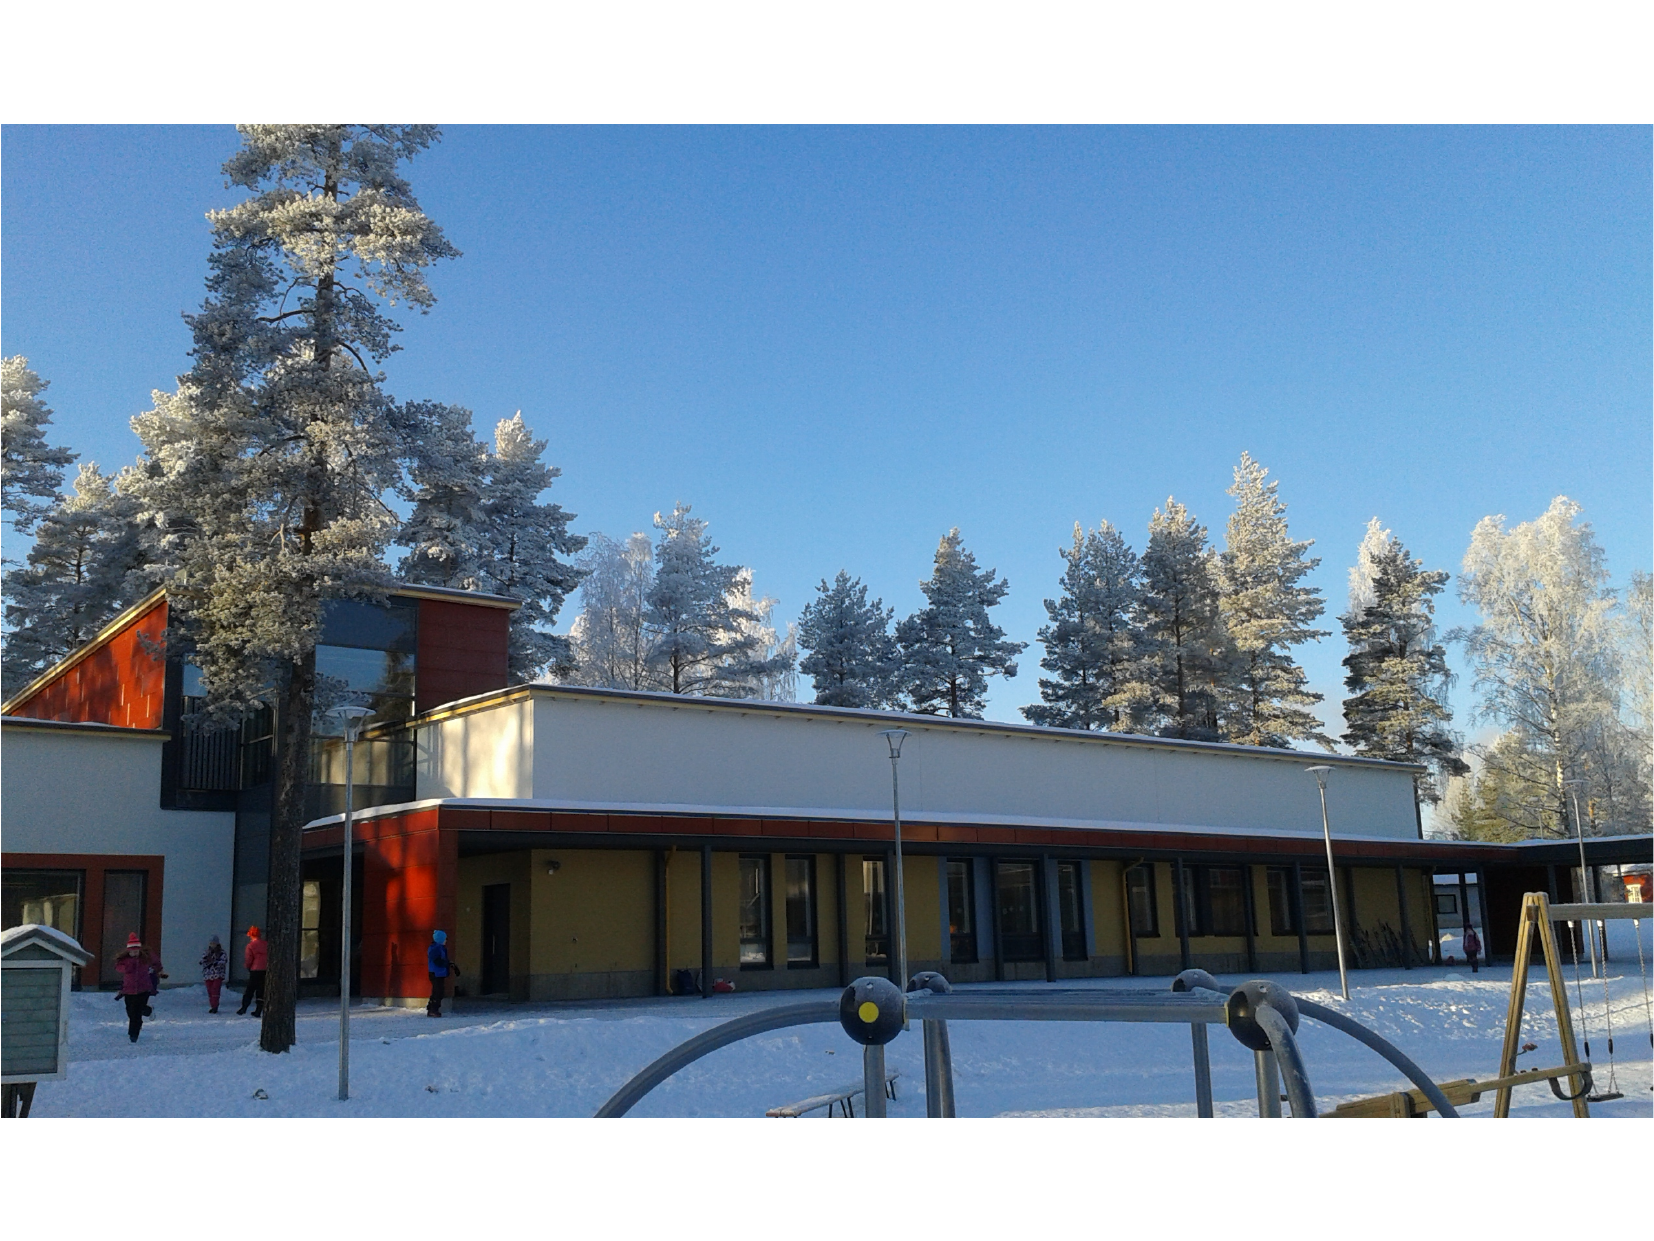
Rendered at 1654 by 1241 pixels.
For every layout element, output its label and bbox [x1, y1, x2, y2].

picture [1, 124, 1654, 1118]
